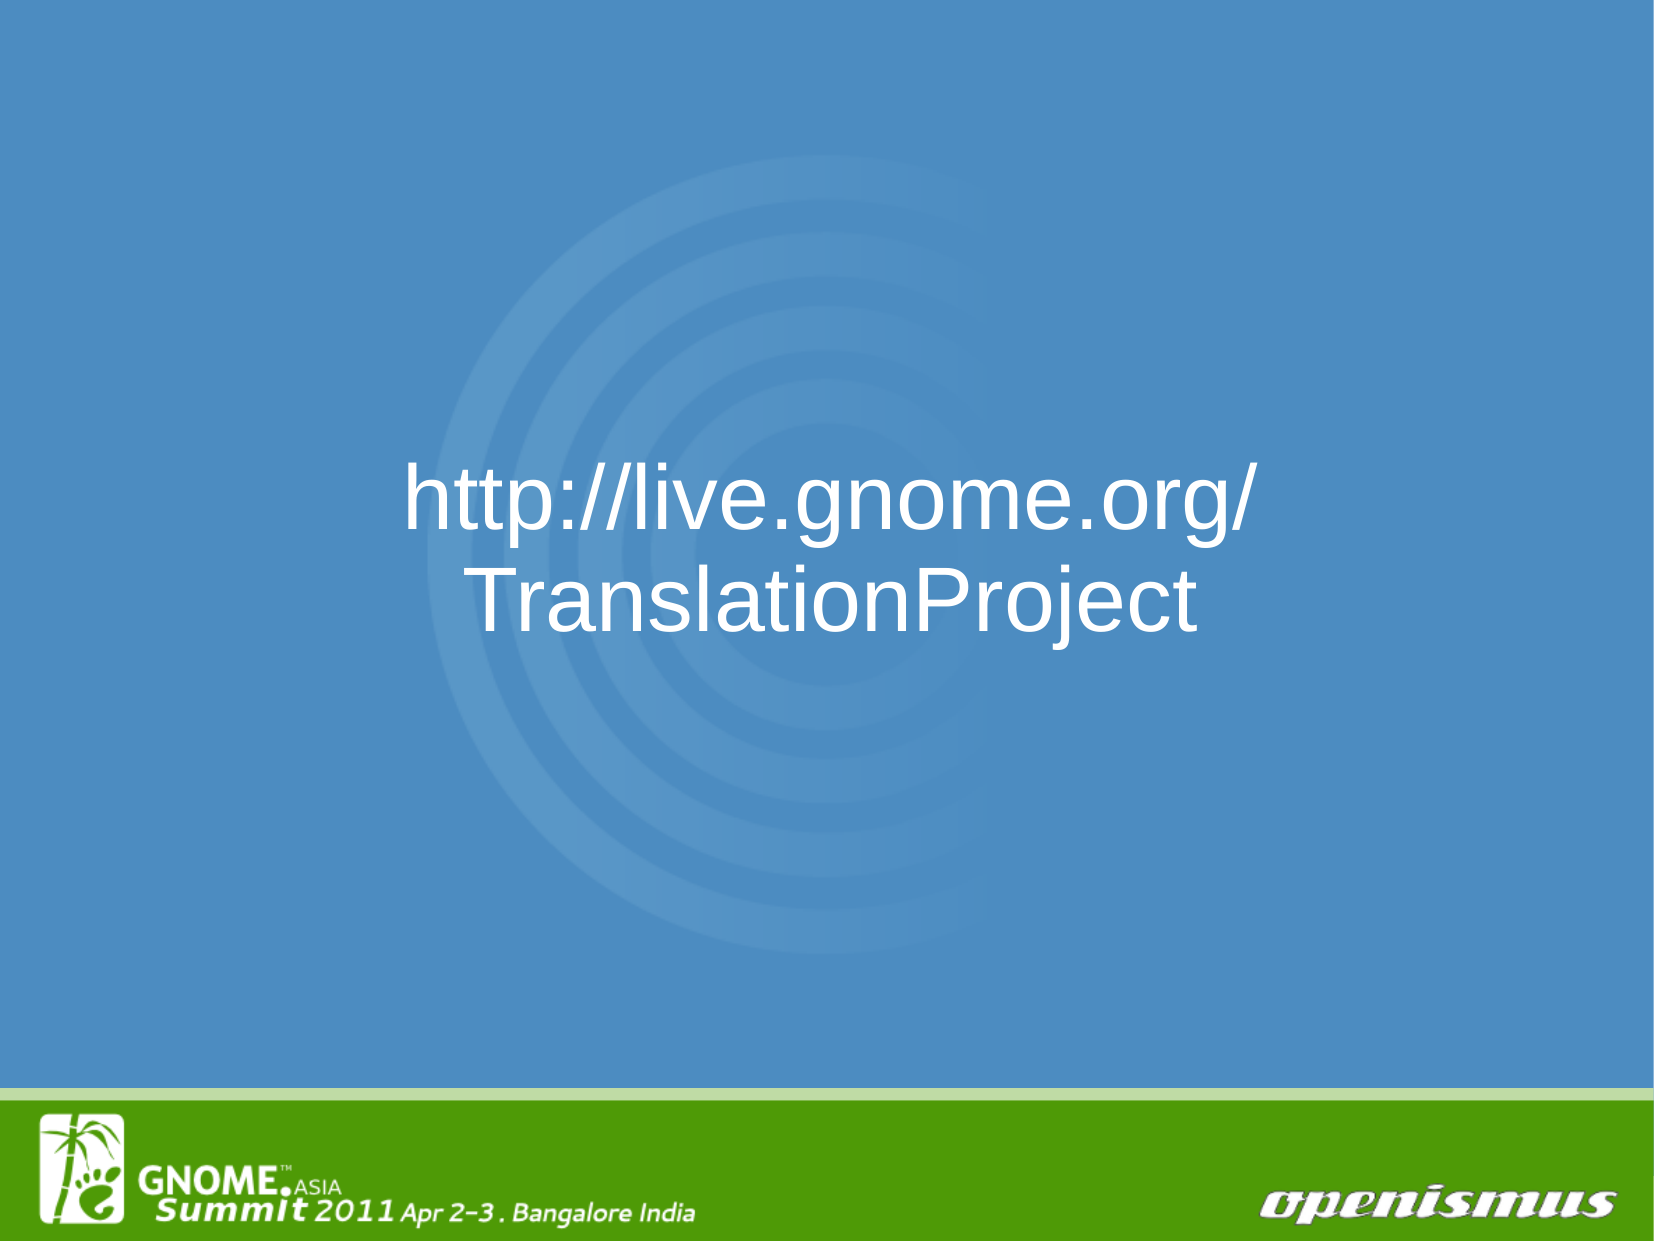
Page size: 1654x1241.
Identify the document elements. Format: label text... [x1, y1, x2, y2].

picture [0, 0, 1654, 1241]
title http://live.gnome.org/ TranslationProject [120, 394, 1542, 704]
